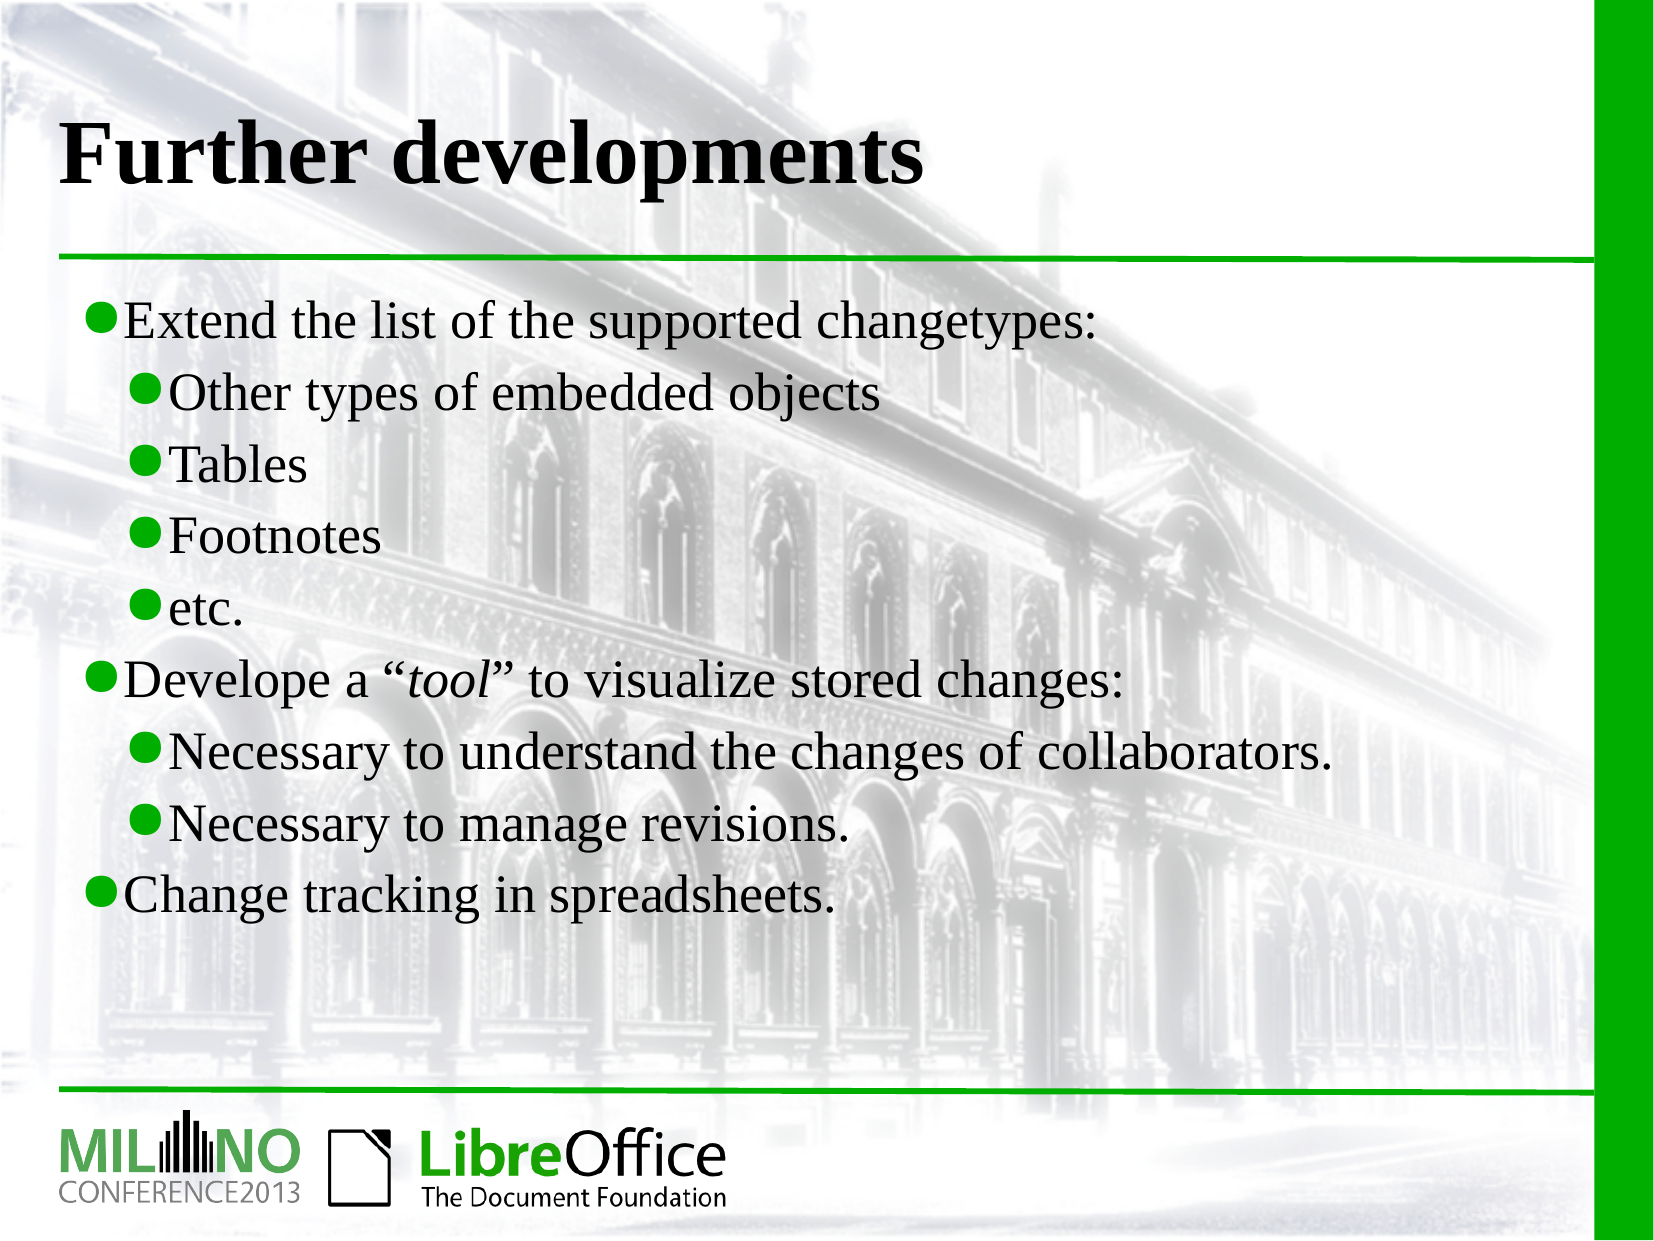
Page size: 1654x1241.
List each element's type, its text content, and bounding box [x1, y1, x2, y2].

picture [0, 1, 1594, 1241]
title Further developments [59, 64, 1548, 242]
list Extend the list of the supported changetypes: Other types of embedded objects Tables Footnotes etc. Develope a “tool” to visualize stored changes: Necessary to understand the changes of collaborators. Necessary to manage revisions. Change tracking in spreadsheets. [35, 290, 1524, 1010]
